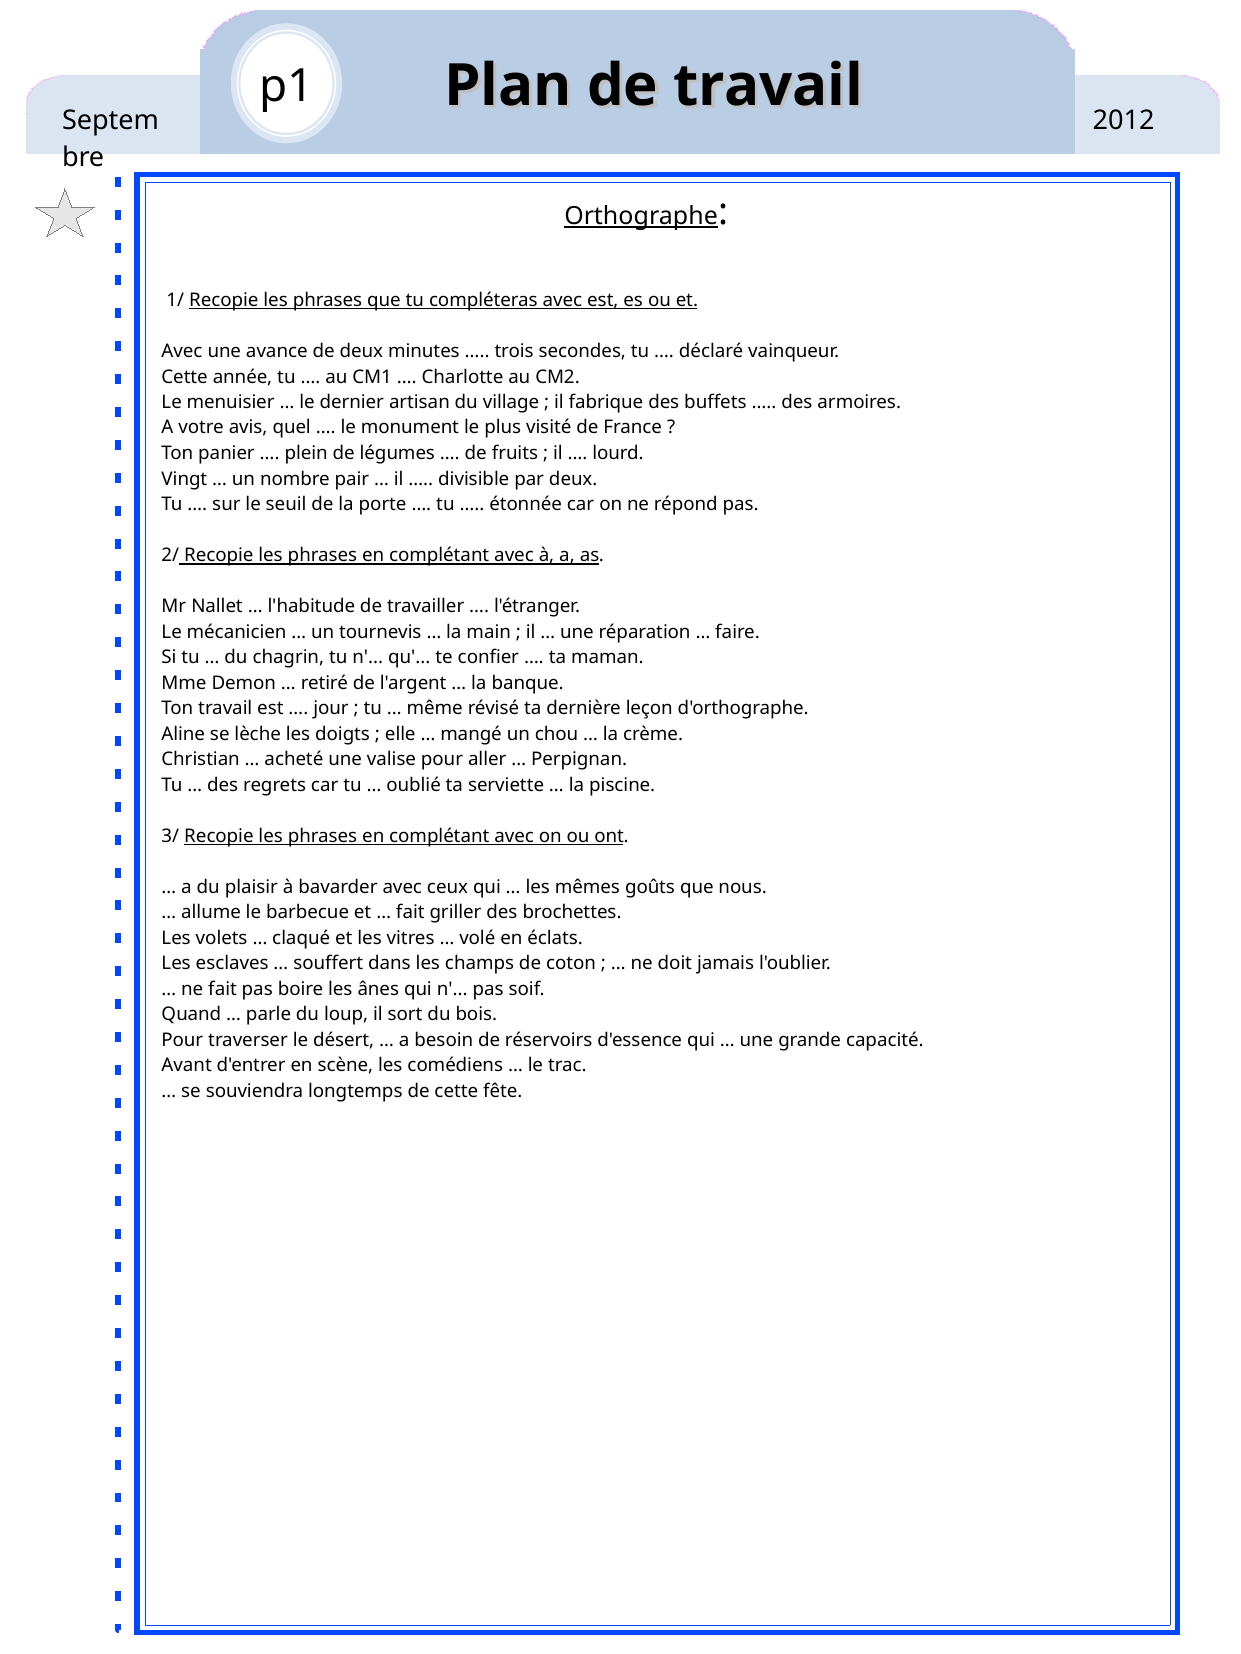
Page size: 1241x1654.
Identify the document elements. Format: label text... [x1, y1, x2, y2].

table_header [140, 177, 1175, 1630]
text_box Septembre [47, 93, 189, 154]
picture [26, 10, 1220, 154]
text_box [35, 188, 95, 237]
text_box Orthographe: 1/ Recopie les phrases que tu compléteras avec est, es ou et. Avec une avance de deux minutes ….. trois secondes, tu …. déclaré vainqueur. Cette année, tu …. au CM1 …. Charlotte au CM2. Le menuisier … le dernier artisan du village ; il fabrique des buffets ….. des armoires. A votre avis, quel …. le monument le plus visité de France ? Ton panier …. plein de légumes …. de fruits ; il …. lourd. Vingt … un nombre pair … il ….. divisible par deux. Tu …. sur le seuil de la porte …. tu ….. étonnée car on ne répond pas. 2/ Recopie les phrases en complétant avec à, a, as. Mr Nallet … l'habitude de travailler …. l'étranger. Le mécanicien … un tournevis … la main ; il … une réparation … faire. Si tu … du chagrin, tu n'... qu'... te confier …. ta maman. Mme Demon … retiré de l'argent … la banque. Ton travail est …. jour ; tu … même révisé ta dernière leçon d'orthographe. Aline se lèche les doigts ; elle … mangé un chou … la crème. Christian … acheté une valise pour aller … Perpignan. Tu … des regrets car tu … oublié ta serviette … la piscine. 3/ Recopie les phrases en complétant avec on ou ont. … a du plaisir à bavarder avec ceux qui … les mêmes goûts que nous. … allume le barbecue et … fait griller des brochettes. Les volets … claqué et les vitres … volé en éclats. Les esclaves … souffert dans les champs de coton ; … ne doit jamais l'oublier. … ne fait pas boire les ânes qui n'... pas soif. Quand … parle du loup, il sort du bois. Pour traverser le désert, … a besoin de réservoirs d'essence qui … une grande capacité. Avant d'entrer en scène, les comédiens … le trac. … se souviendra longtemps de cette fête. [146, 177, 1146, 1129]
text_box 2012 [1077, 93, 1220, 154]
text_box Plan de travail [401, 35, 922, 142]
